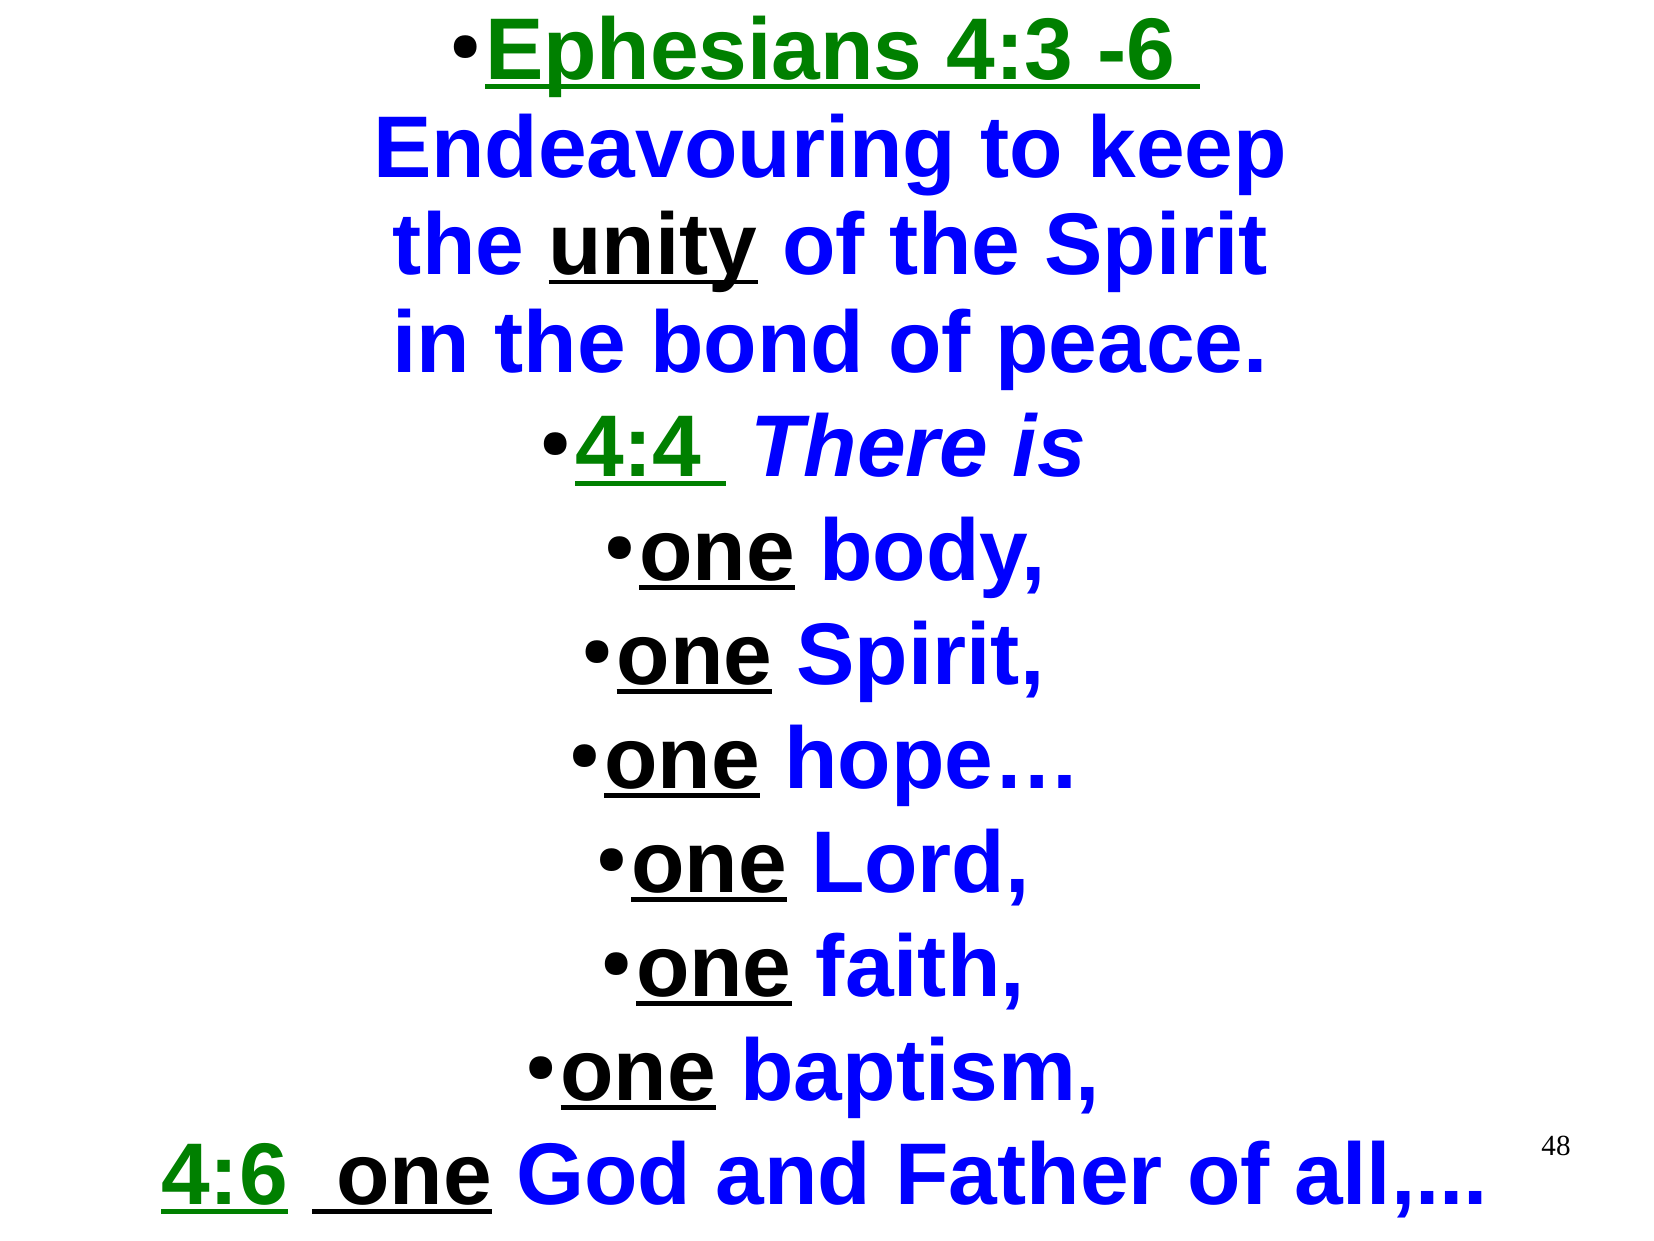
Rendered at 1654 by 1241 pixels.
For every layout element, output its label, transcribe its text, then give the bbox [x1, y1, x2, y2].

list Ephesians 4:3 -6 Endeavouring to keep the unity of the Spirit in the bond of peace. 4:4 There is one body, one Spirit, one hope… one Lord, one faith, one baptism, 4:6 one God and Father of all,... [0, 0, 1651, 1238]
